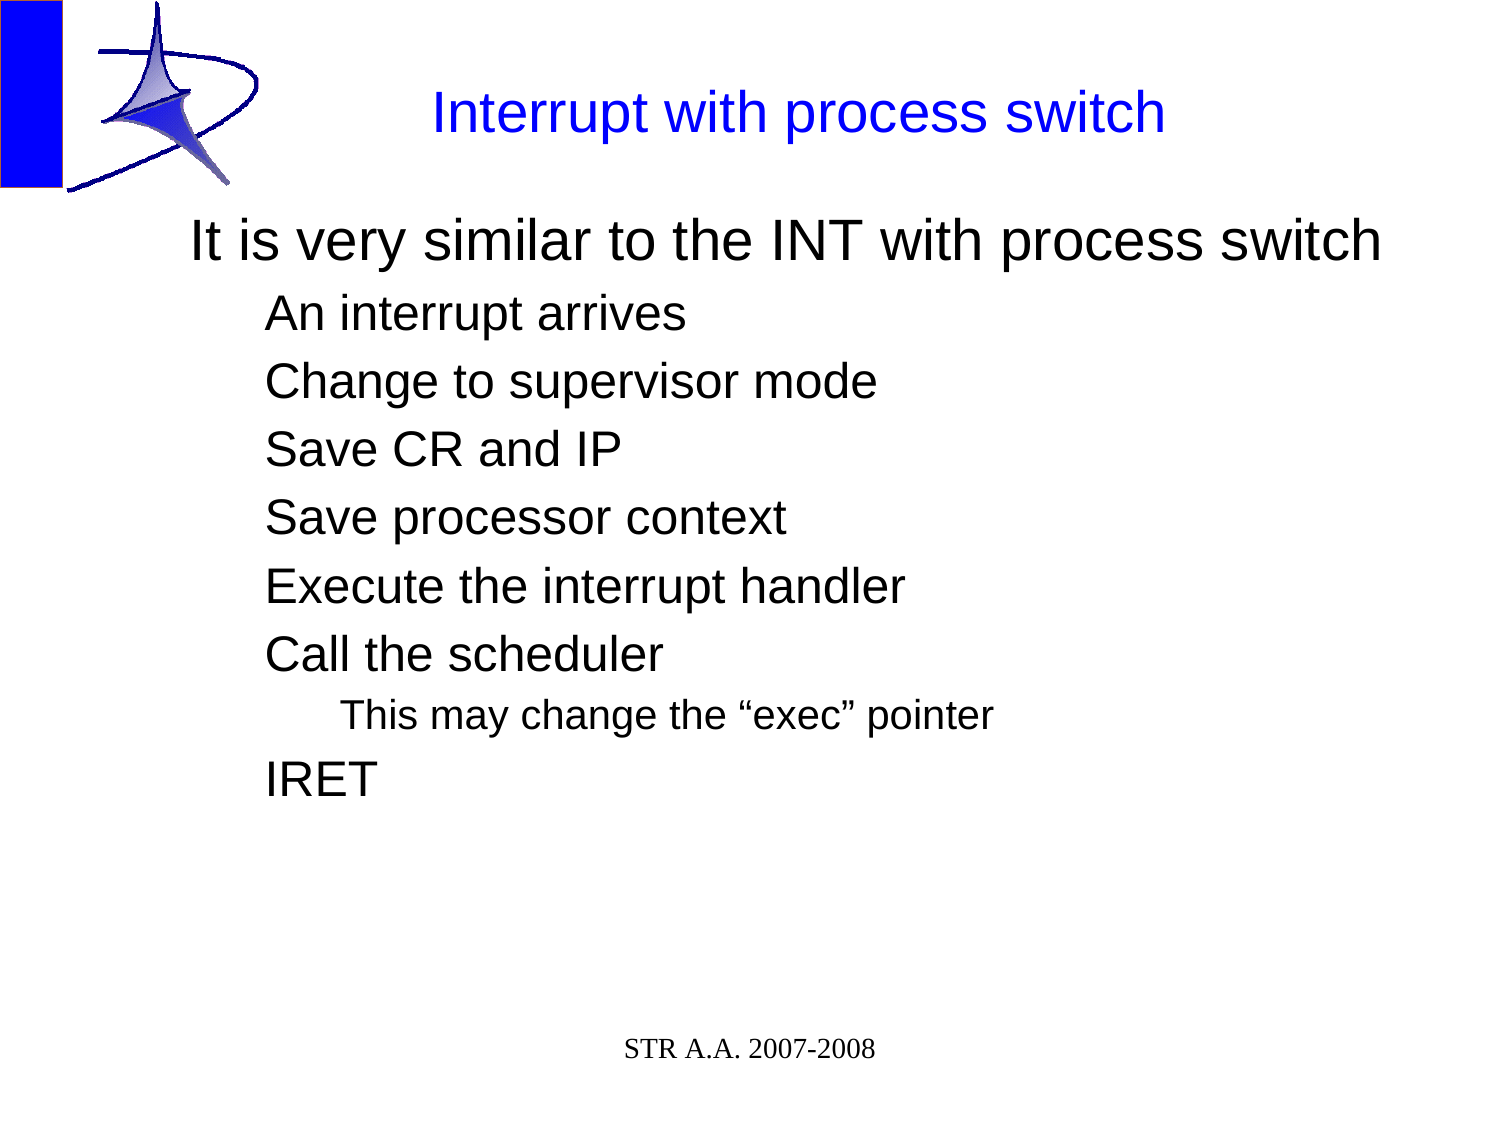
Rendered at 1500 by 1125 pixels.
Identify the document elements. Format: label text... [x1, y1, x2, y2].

title Interrupt with process switch [174, 61, 1425, 164]
list It is very similar to the INT with process switch An interrupt arrives Change to supervisor mode Save CR and IP Save processor context Execute the interrupt handler Call the scheduler This may change the “exec” pointer IRET [174, 199, 1425, 963]
picture [62, 0, 263, 197]
